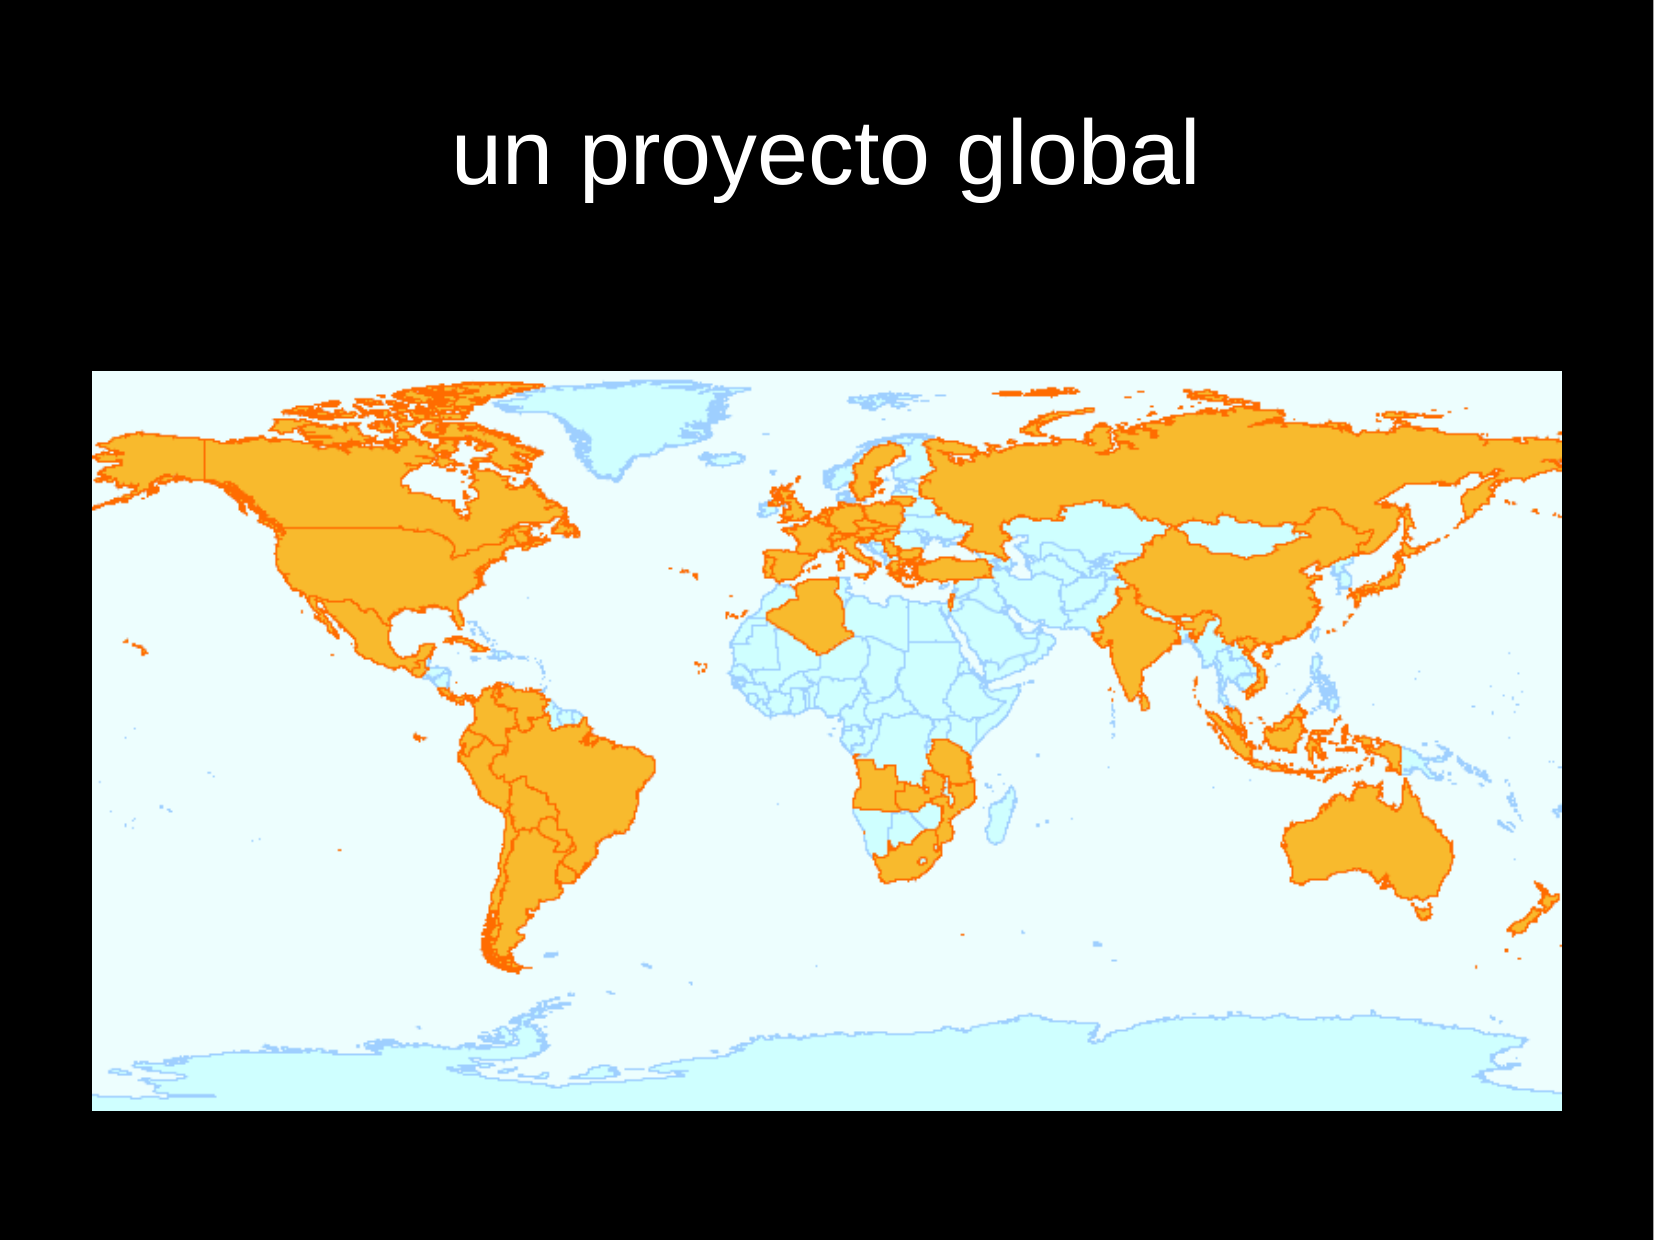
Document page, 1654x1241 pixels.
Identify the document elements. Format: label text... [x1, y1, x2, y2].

picture [92, 371, 1562, 1111]
title un proyecto global [82, 49, 1571, 257]
